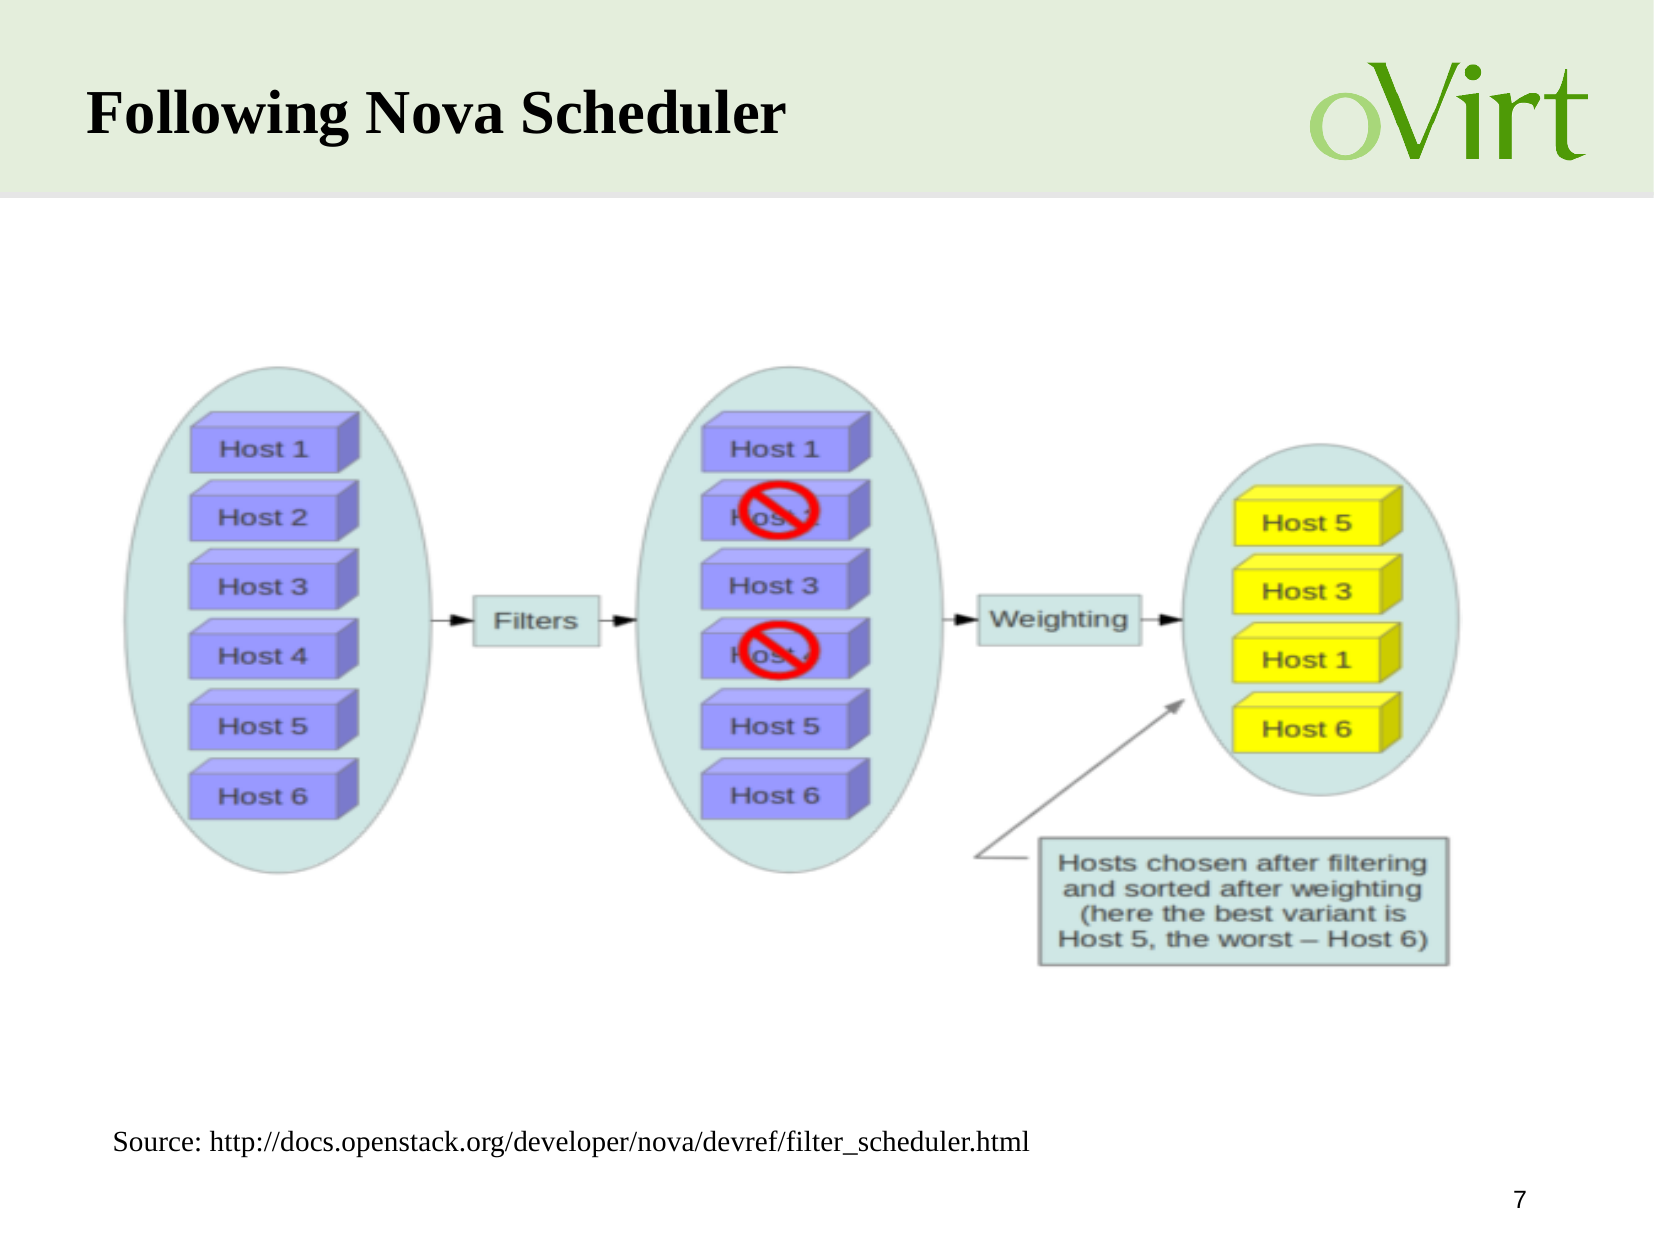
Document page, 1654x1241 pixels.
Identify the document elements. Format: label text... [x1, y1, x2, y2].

picture [112, 299, 1463, 1013]
picture [1307, 36, 1613, 180]
title Following Nova Scheduler [86, 36, 1307, 188]
text_box Source: http://docs.openstack.org/developer/nova/devref/filter_scheduler.html [112, 1125, 1463, 1158]
